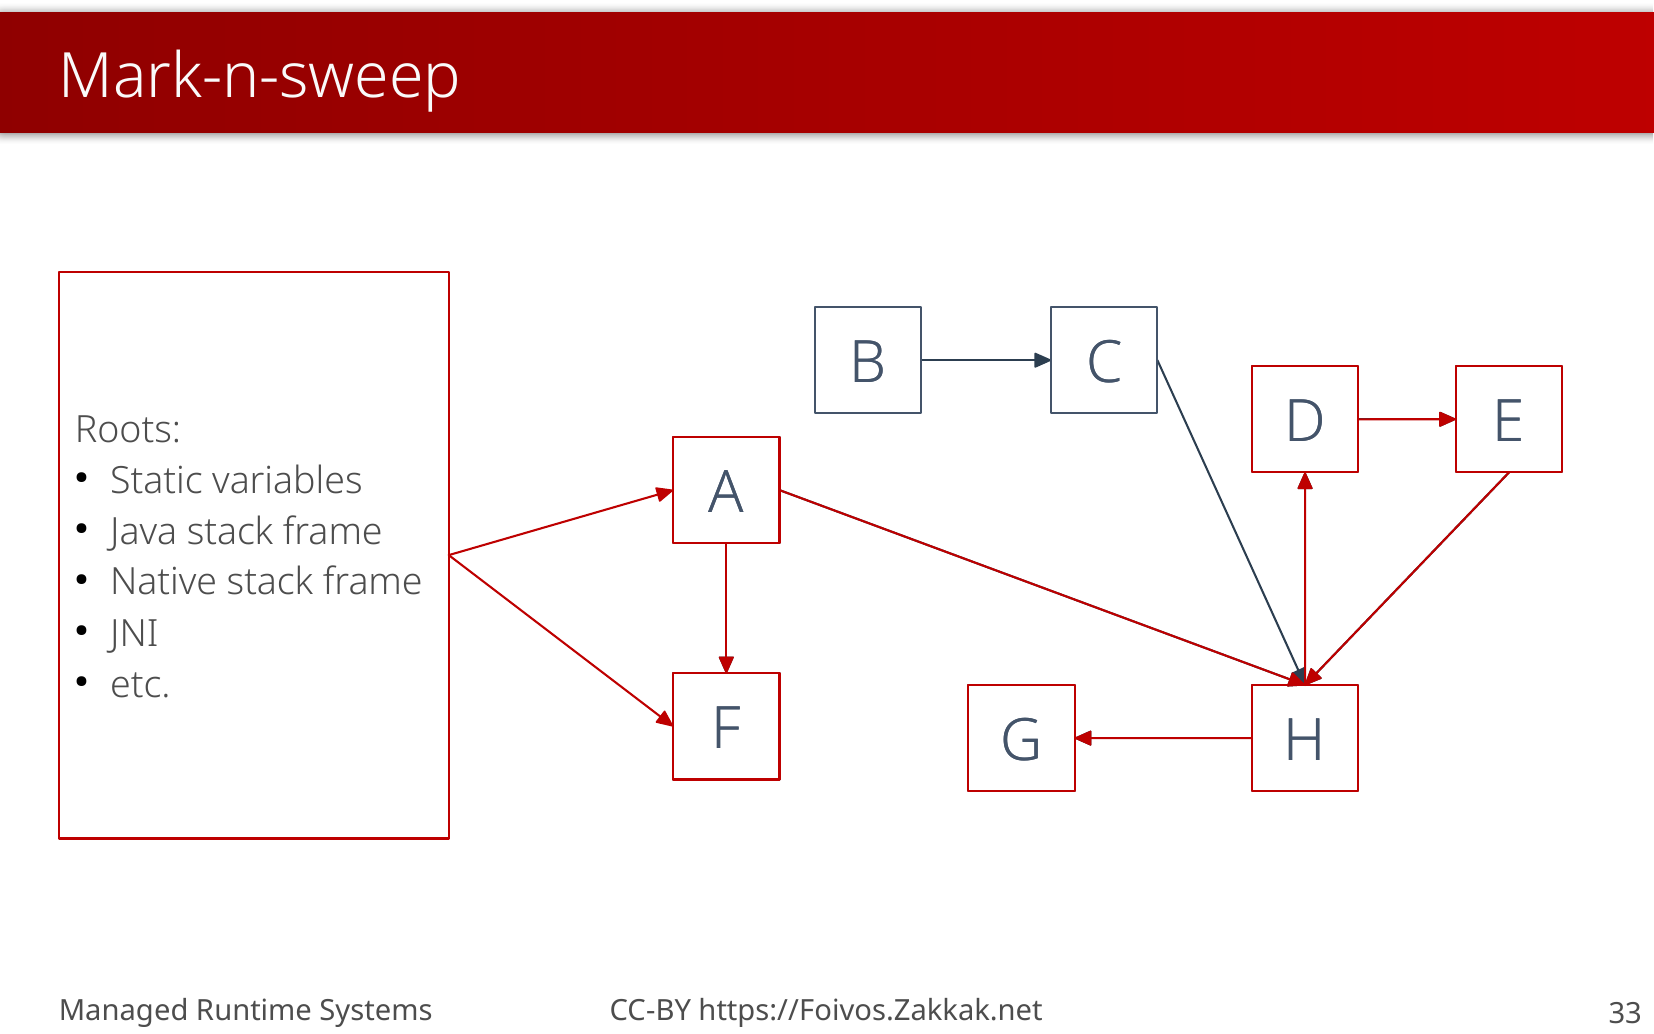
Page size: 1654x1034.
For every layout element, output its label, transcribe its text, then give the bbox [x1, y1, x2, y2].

text_box C [1051, 307, 1158, 414]
text_box D [1251, 366, 1359, 473]
text_box H [1251, 684, 1359, 792]
text_box F [673, 673, 780, 780]
title Mark-n-sweep [58, 7, 1329, 139]
text_box B [814, 307, 922, 414]
text_box A [673, 436, 780, 544]
text_box E [1455, 366, 1563, 473]
text_box G [968, 684, 1075, 792]
text_box Roots: Static variables Java stack frame Native stack frame JNI etc. [58, 271, 449, 839]
